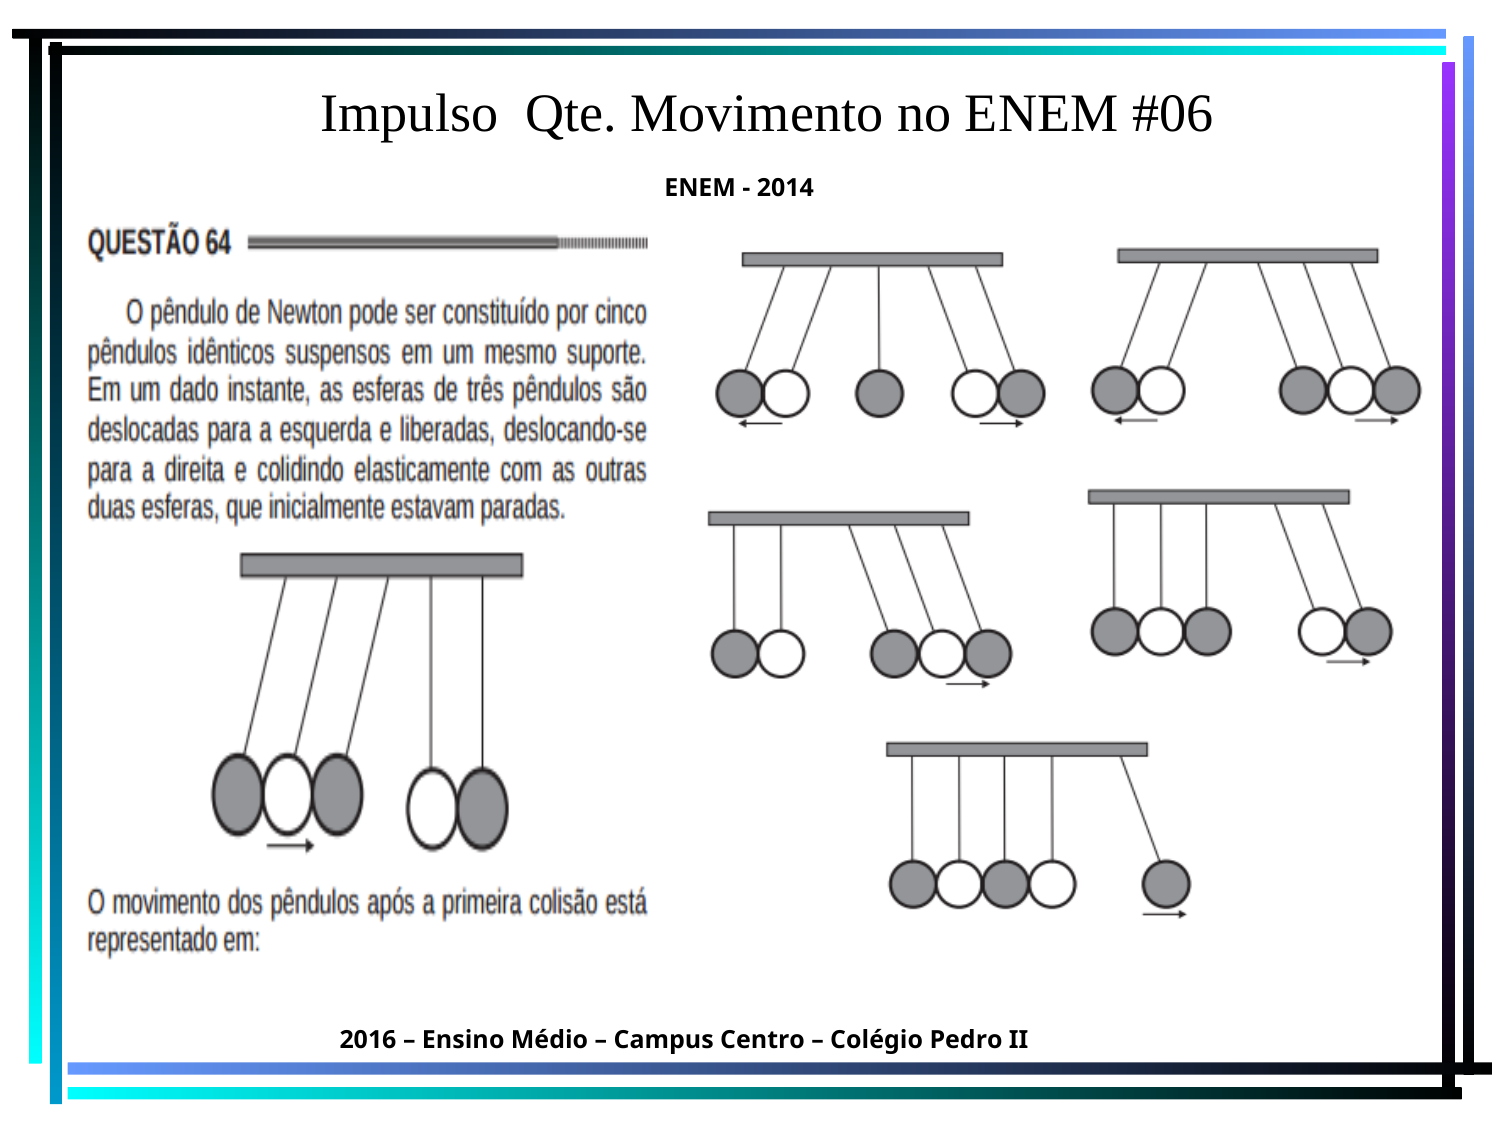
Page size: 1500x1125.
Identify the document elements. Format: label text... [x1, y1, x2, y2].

text_box 2016 – Ensino Médio – Campus Centro – Colégio Pedro II [324, 1016, 1045, 1063]
picture [0, 0, 1500, 1125]
text_box ENEM - 2014 [649, 165, 830, 211]
title Impulso Qte. Movimento no ENEM #06 [200, 71, 1335, 148]
